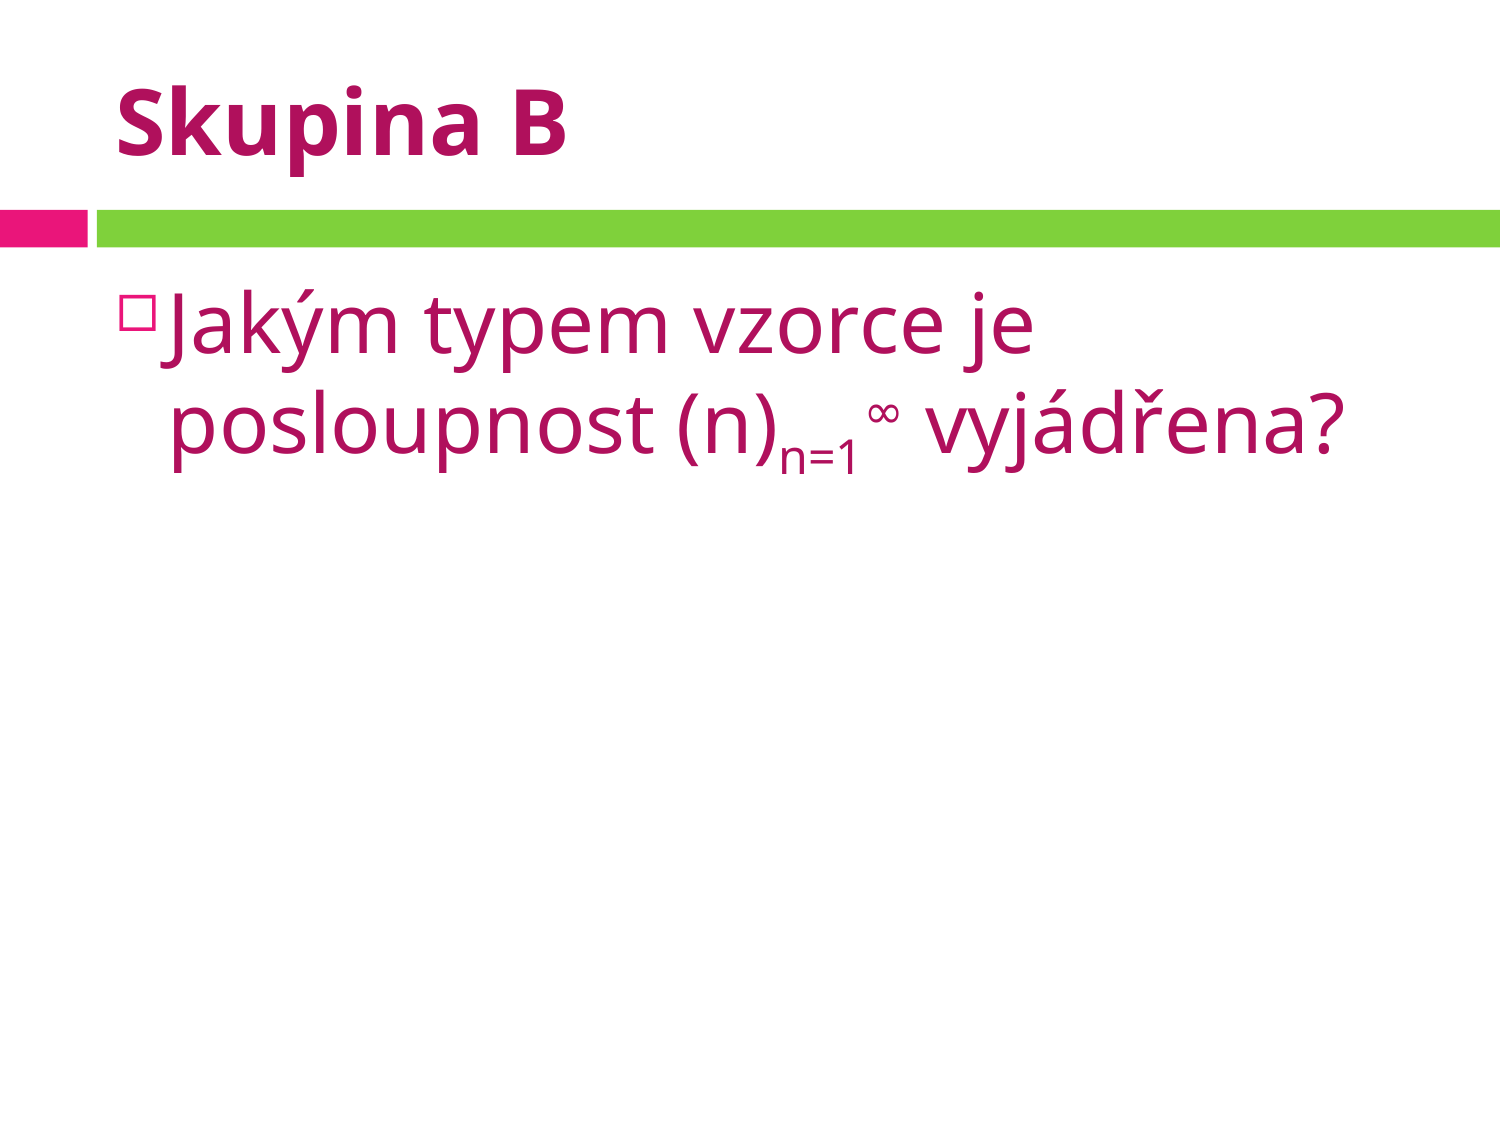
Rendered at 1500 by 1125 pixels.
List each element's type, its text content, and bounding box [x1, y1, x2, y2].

list Jakým typem vzorce je posloupnost (n)n=1∞ vyjádřena? [100, 262, 1438, 1001]
title Skupina B [100, 37, 1438, 201]
